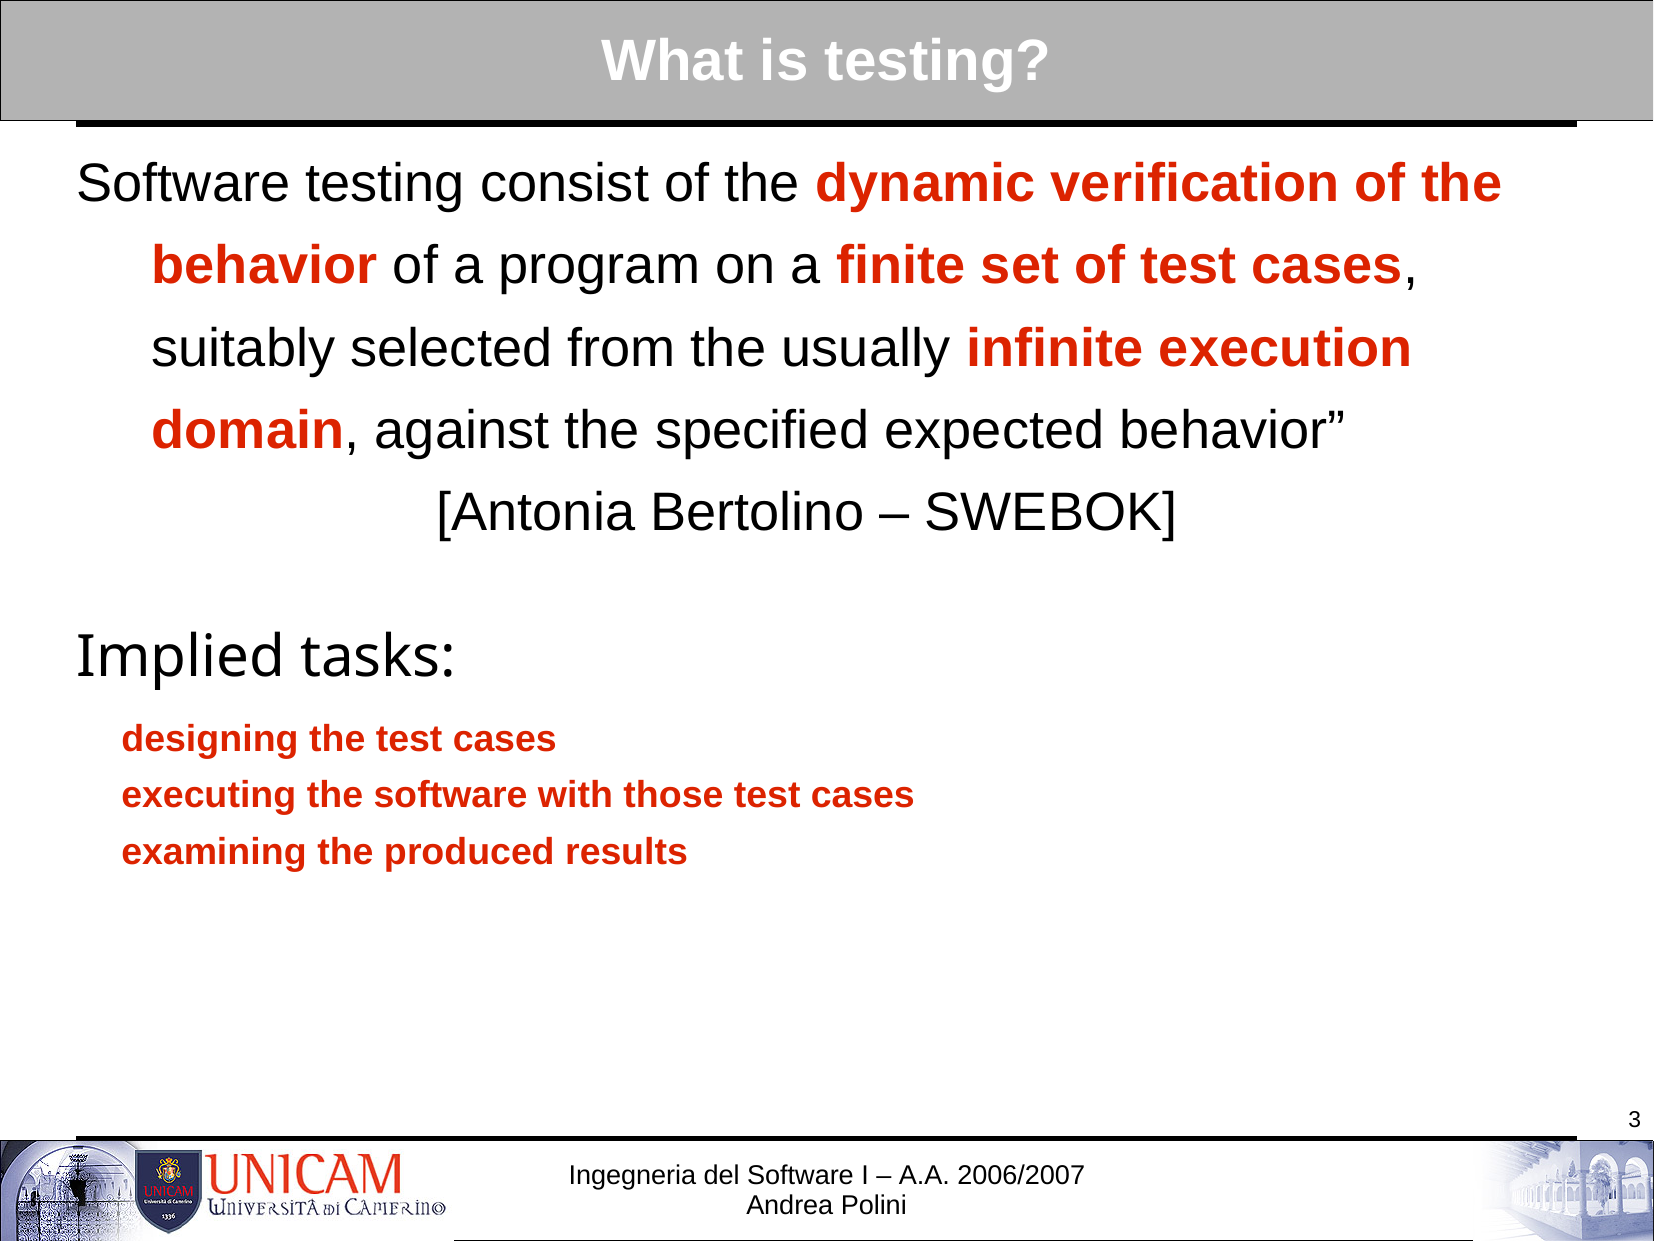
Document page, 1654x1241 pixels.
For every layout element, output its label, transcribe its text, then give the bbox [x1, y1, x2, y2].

picture [1473, 1141, 1654, 1241]
list Software testing consist of the dynamic verification of the behavior of a program on a finite set of test cases, suitably selected from the usually infinite execution domain, against the specified expected behavior” [Antonia Bertolino – SWEBOK] Implied tasks: designing the test cases executing the software with those test cases examining the produced results [76, 152, 1577, 1050]
title What is testing? [0, 0, 1653, 121]
picture [0, 1141, 454, 1241]
